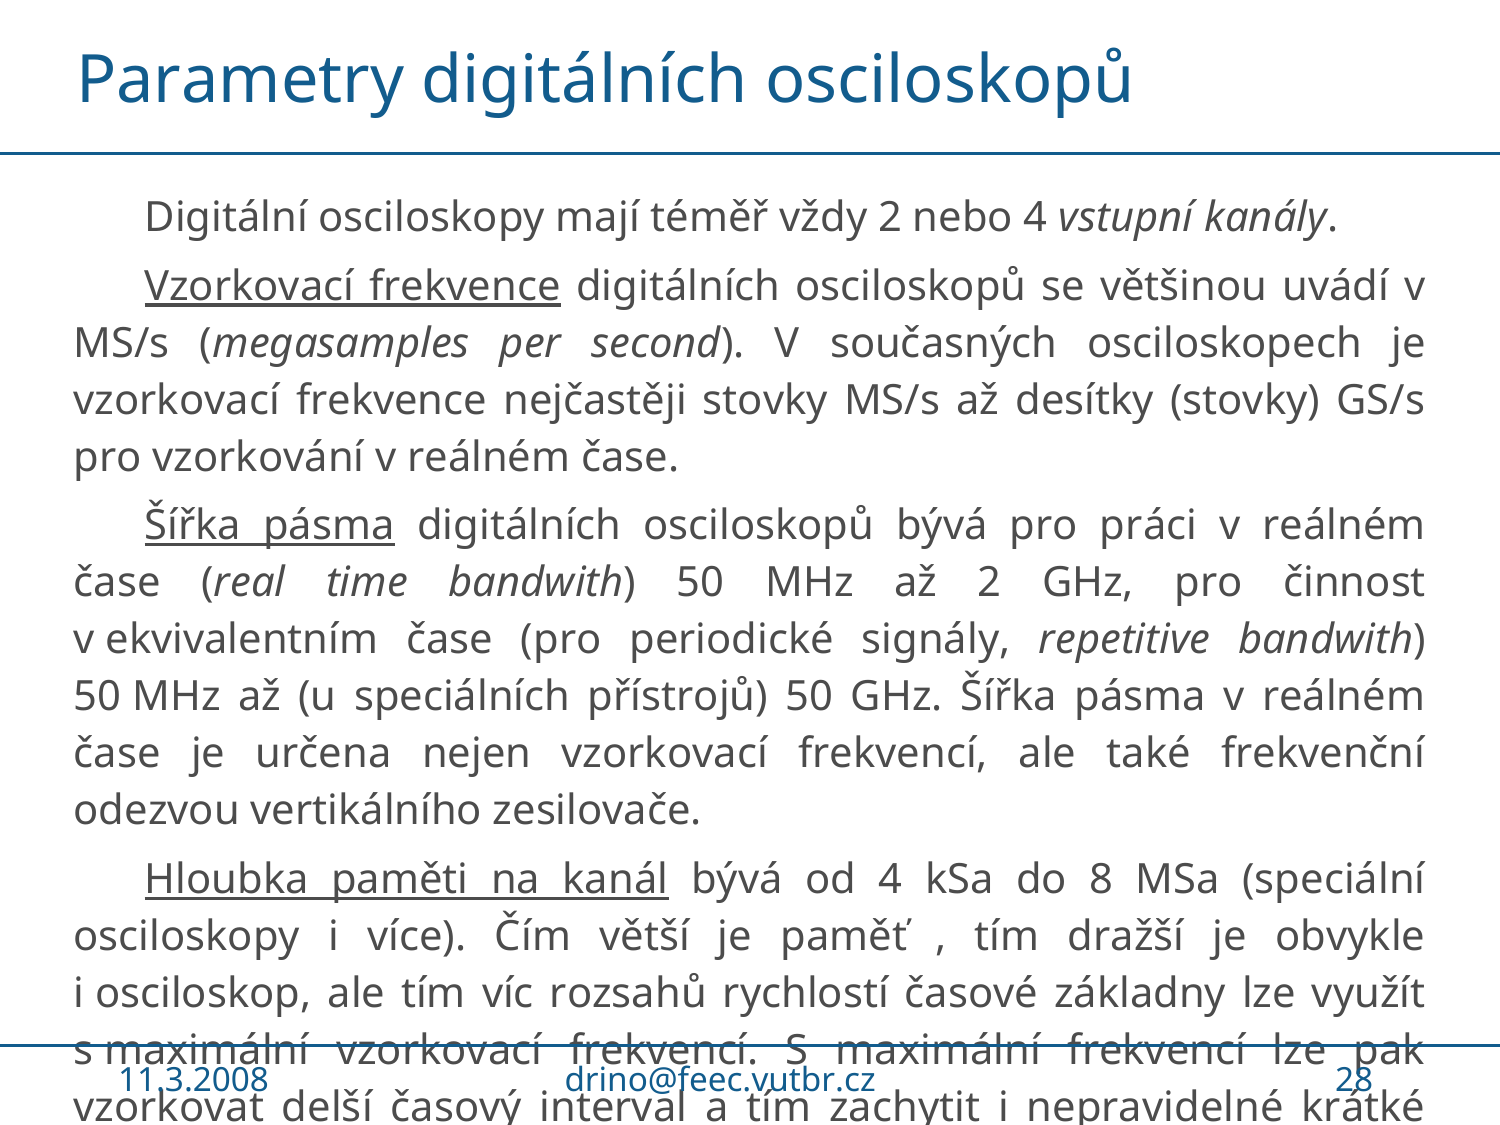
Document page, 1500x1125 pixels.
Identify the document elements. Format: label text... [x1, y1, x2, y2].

text_box drino@feec.vutbr.cz [454, 1049, 987, 1125]
text_box Digitální osciloskopy mají téměř vždy 2 nebo 4 vstupní kanály. Vzorkovací frekvence digitálních osciloskopů se většinou uvádí v MS/s (megasamples per second). V současných osciloskopech je vzorkovací frekvence nejčastěji stovky MS/s až desítky (stovky) GS/s pro vzorkování v reálném čase. Šířka pásma digitálních osciloskopů bývá pro práci v reálném čase (real time bandwith) 50 MHz až 2 GHz, pro činnost v ekvivalentním čase (pro periodické signály, repetitive bandwith) 50 MHz až (u speciálních přístrojů) 50 GHz. Šířka pásma v reálném čase je určena nejen vzorkovací frekvencí, ale také frekvenční odezvou vertikálního zesilovače. Hloubka paměti na kanál bývá od 4 kSa do 8 MSa (speciální osciloskopy i více). Čím větší je paměť , tím dražší je obvykle i osciloskop, ale tím víc rozsahů rychlostí časové základny lze využít s maximální vzorkovací frekvencí. S maximální frekvencí lze pak vzorkovat delší časový interval a tím zachytit i nepravidelné krátké pulsy. Celková paměť bývá někdy dělitelná mezi jednotlivé jednotlivé kanály; [59, 178, 1442, 1044]
text_box 11 [1075, 1049, 1388, 1125]
text_box 11.3.2008 [103, 1049, 432, 1125]
title Parametry digitálních osciloskopů [0, 0, 1500, 152]
